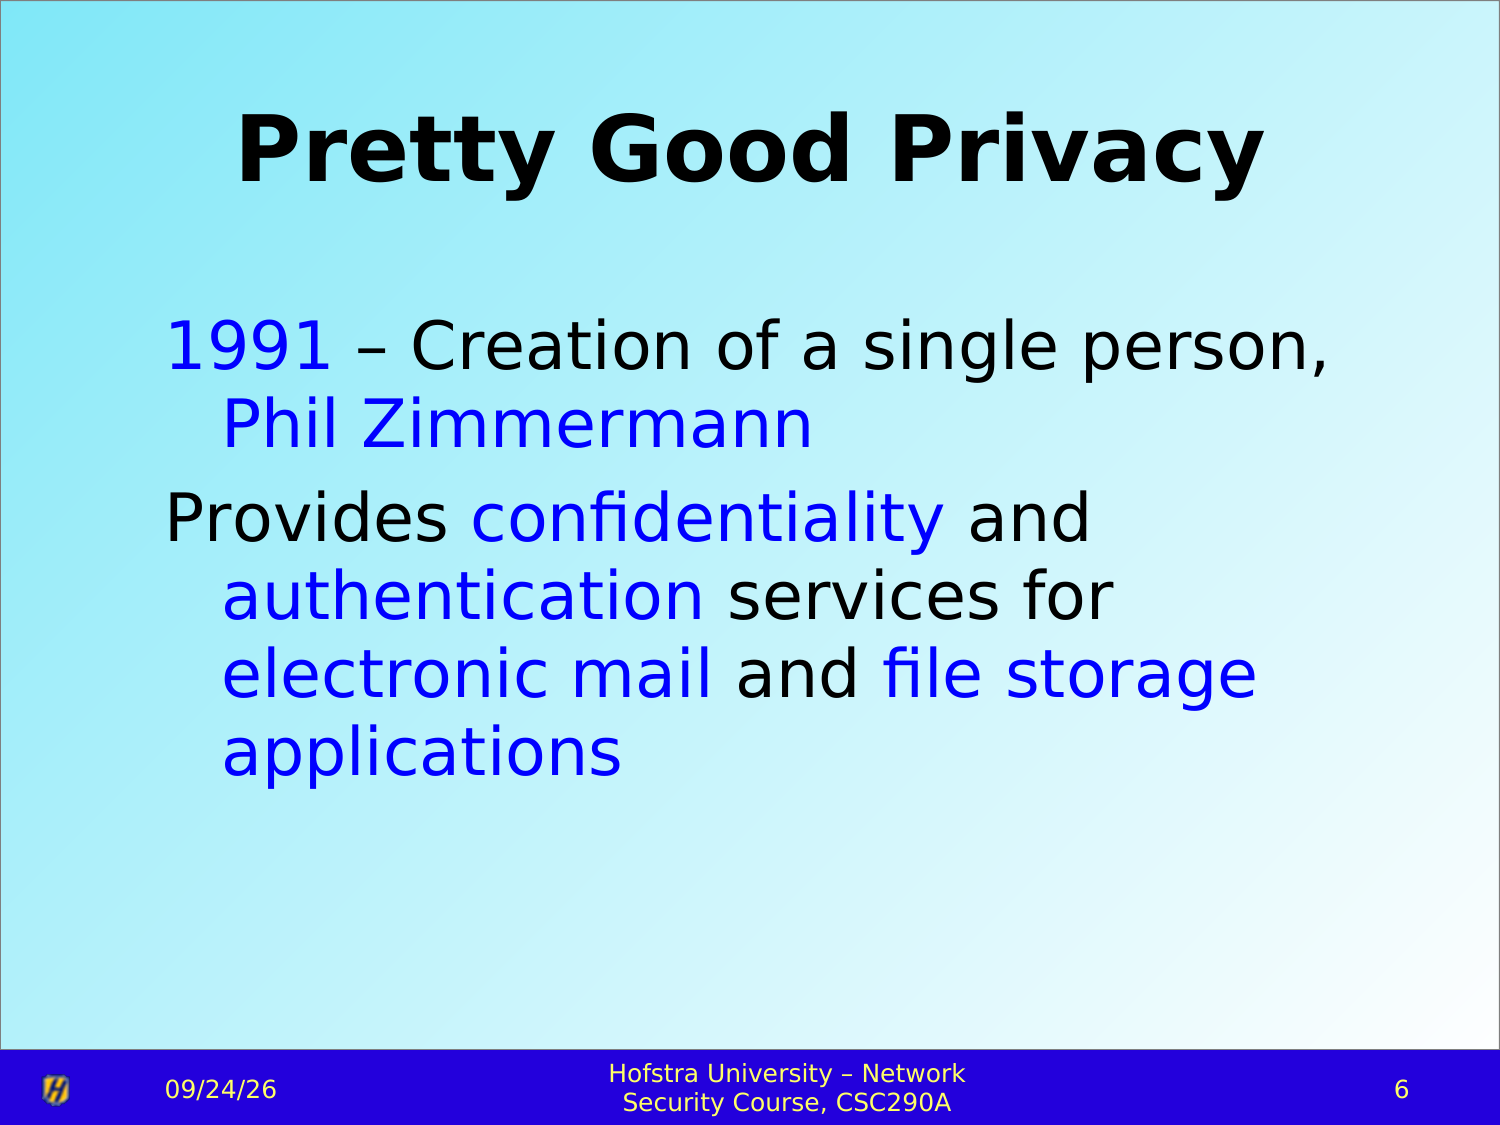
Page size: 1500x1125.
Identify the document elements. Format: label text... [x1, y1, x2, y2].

list 1991 – Creation of a single person, Phil Zimmermann Provides confidentiality and authentication services for electronic mail and file storage applications [150, 299, 1426, 976]
title Pretty Good Privacy [112, 85, 1391, 212]
picture [37, 1072, 76, 1110]
